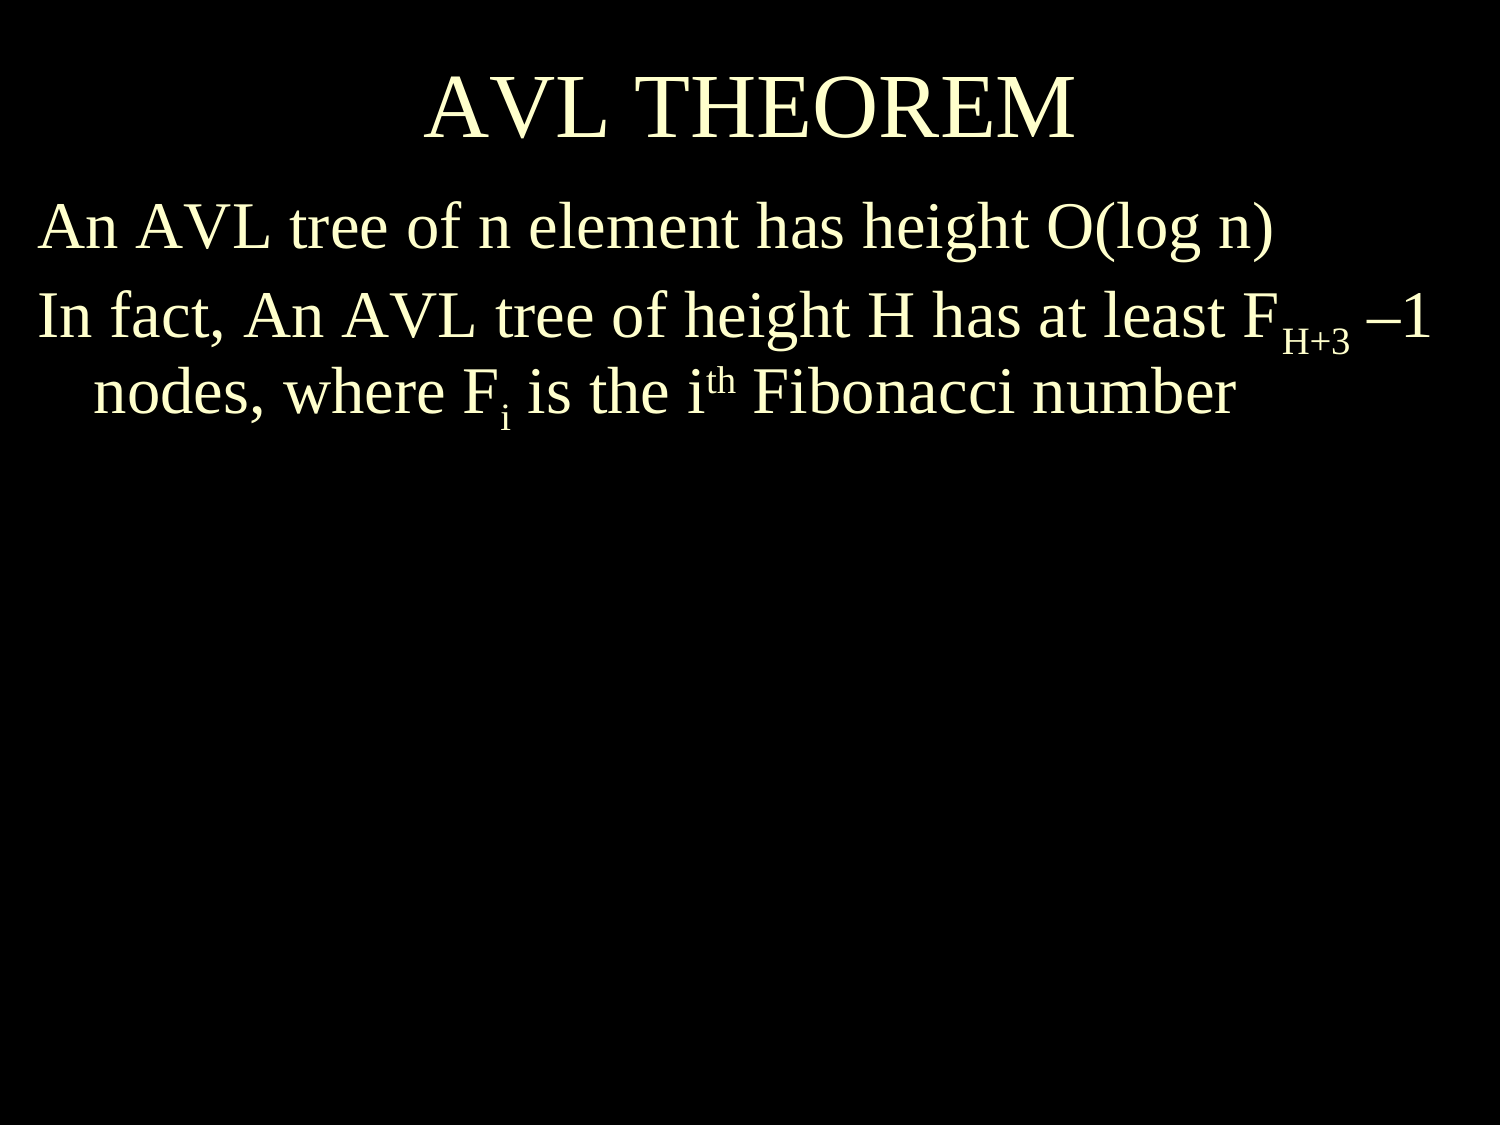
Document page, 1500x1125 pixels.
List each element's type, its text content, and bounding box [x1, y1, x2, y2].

list An AVL tree of n element has height O(log n) In fact, An AVL tree of height H has at least FH+3 –1 nodes, where Fi is the ith Fibonacci number [22, 187, 1482, 1026]
title AVL THEOREM [22, 47, 1480, 165]
